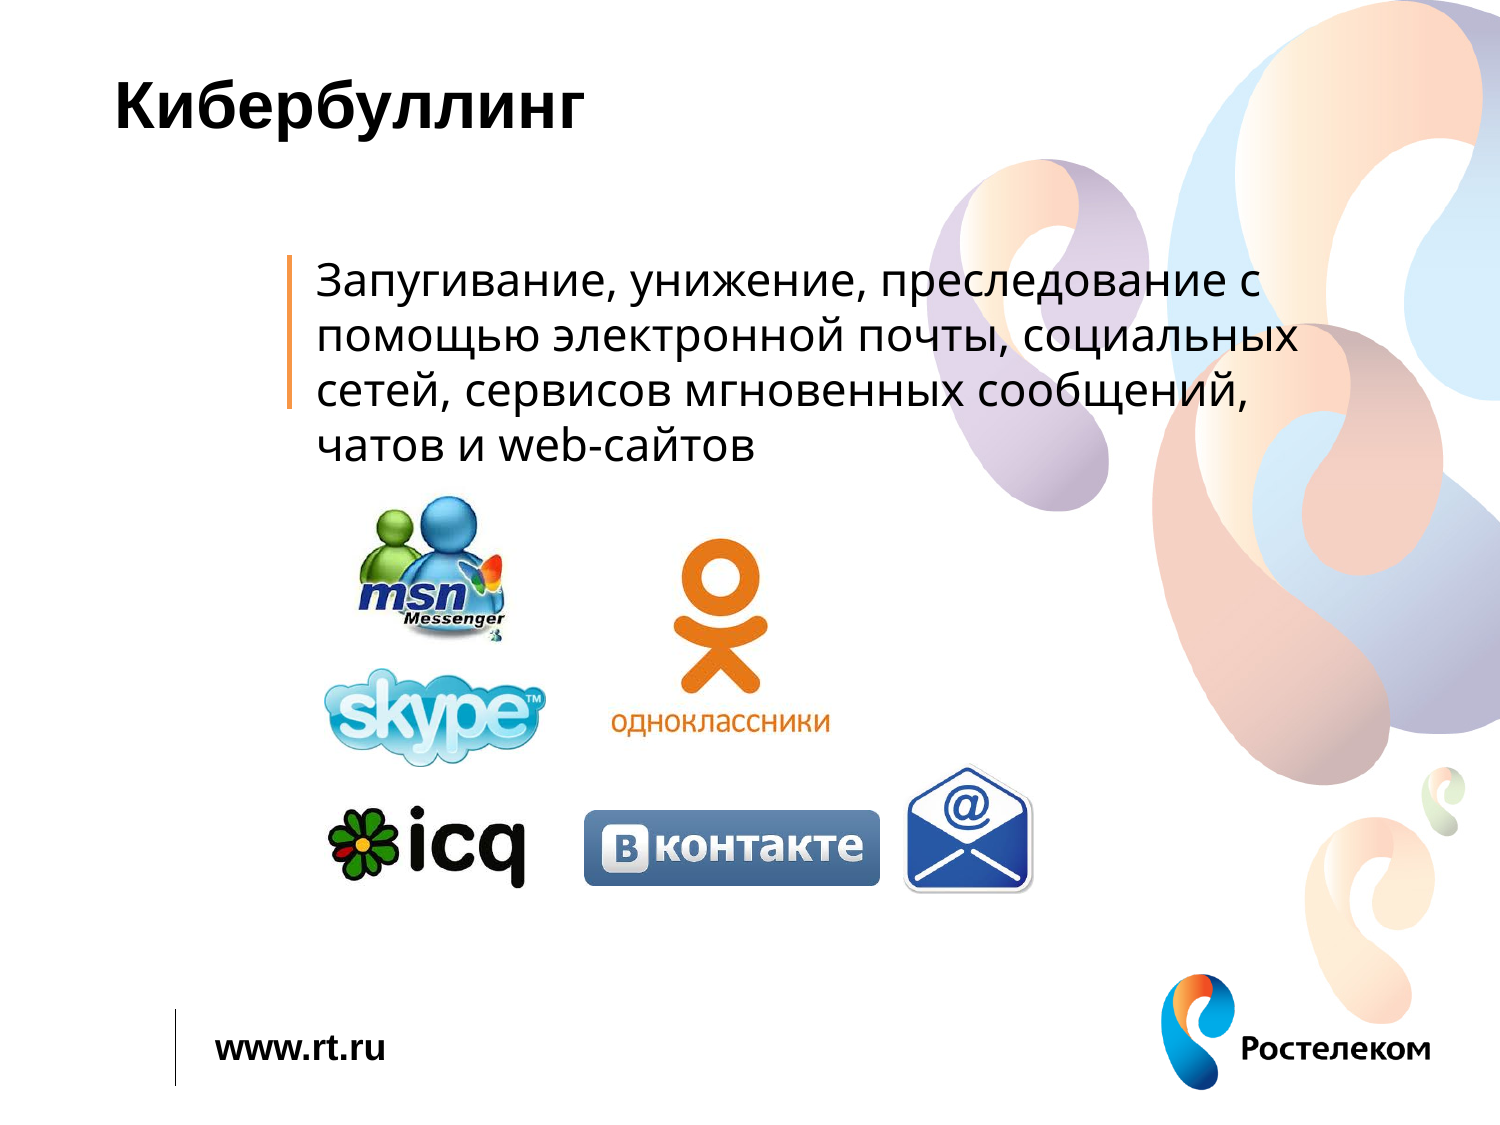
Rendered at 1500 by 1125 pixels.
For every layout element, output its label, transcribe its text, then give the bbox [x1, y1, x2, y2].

picture [903, 0, 1500, 1125]
picture [608, 527, 832, 751]
picture [324, 798, 526, 890]
title Кибербуллинг [100, 54, 1425, 194]
text_box Запугивание, унижение, преследование с помощью электронной почты, социальных сетей, сервисов мгновенных сообщений, чатов и web-сайтов [301, 243, 1376, 479]
picture [584, 810, 880, 886]
picture [324, 668, 546, 767]
picture [324, 479, 538, 653]
